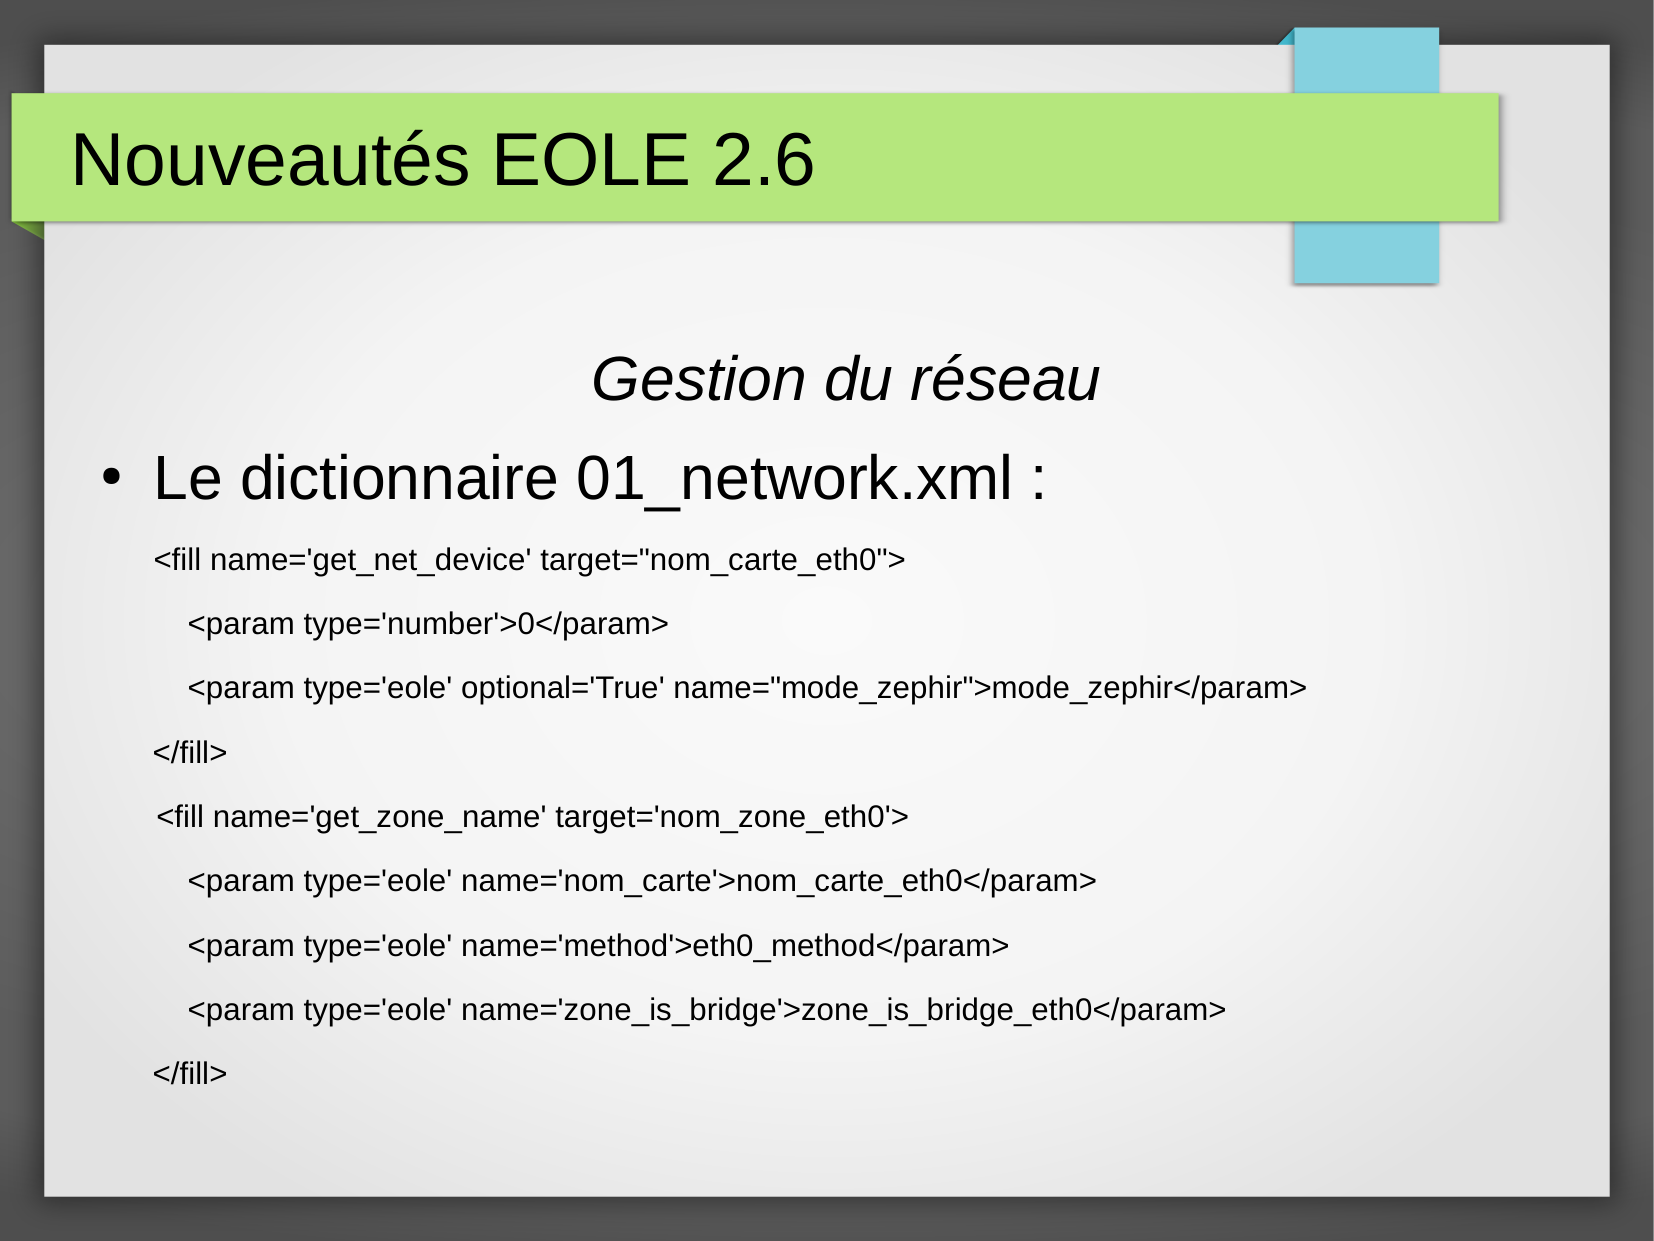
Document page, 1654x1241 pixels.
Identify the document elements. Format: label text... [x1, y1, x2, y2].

list Gestion du réseau Le dictionnaire 01_network.xml : <fill name='get_net_device' target="nom_carte_eth0"> <param type='number'>0</param> <param type='eole' optional='True' name="mode_zephir">mode_zephir</param> </fill> <fill name='get_zone_name' target='nom_zone_eth0'> <param type='eole' name='nom_carte'>nom_carte_eth0</param> <param type='eole' name='method'>eth0_method</param> <param type='eole' name='zone_is_bridge'>zone_is_bridge_eth0</param> </fill> [82, 343, 1538, 1134]
title Nouveautés EOLE 2.6 [70, 75, 1252, 244]
picture [0, 0, 1654, 1241]
